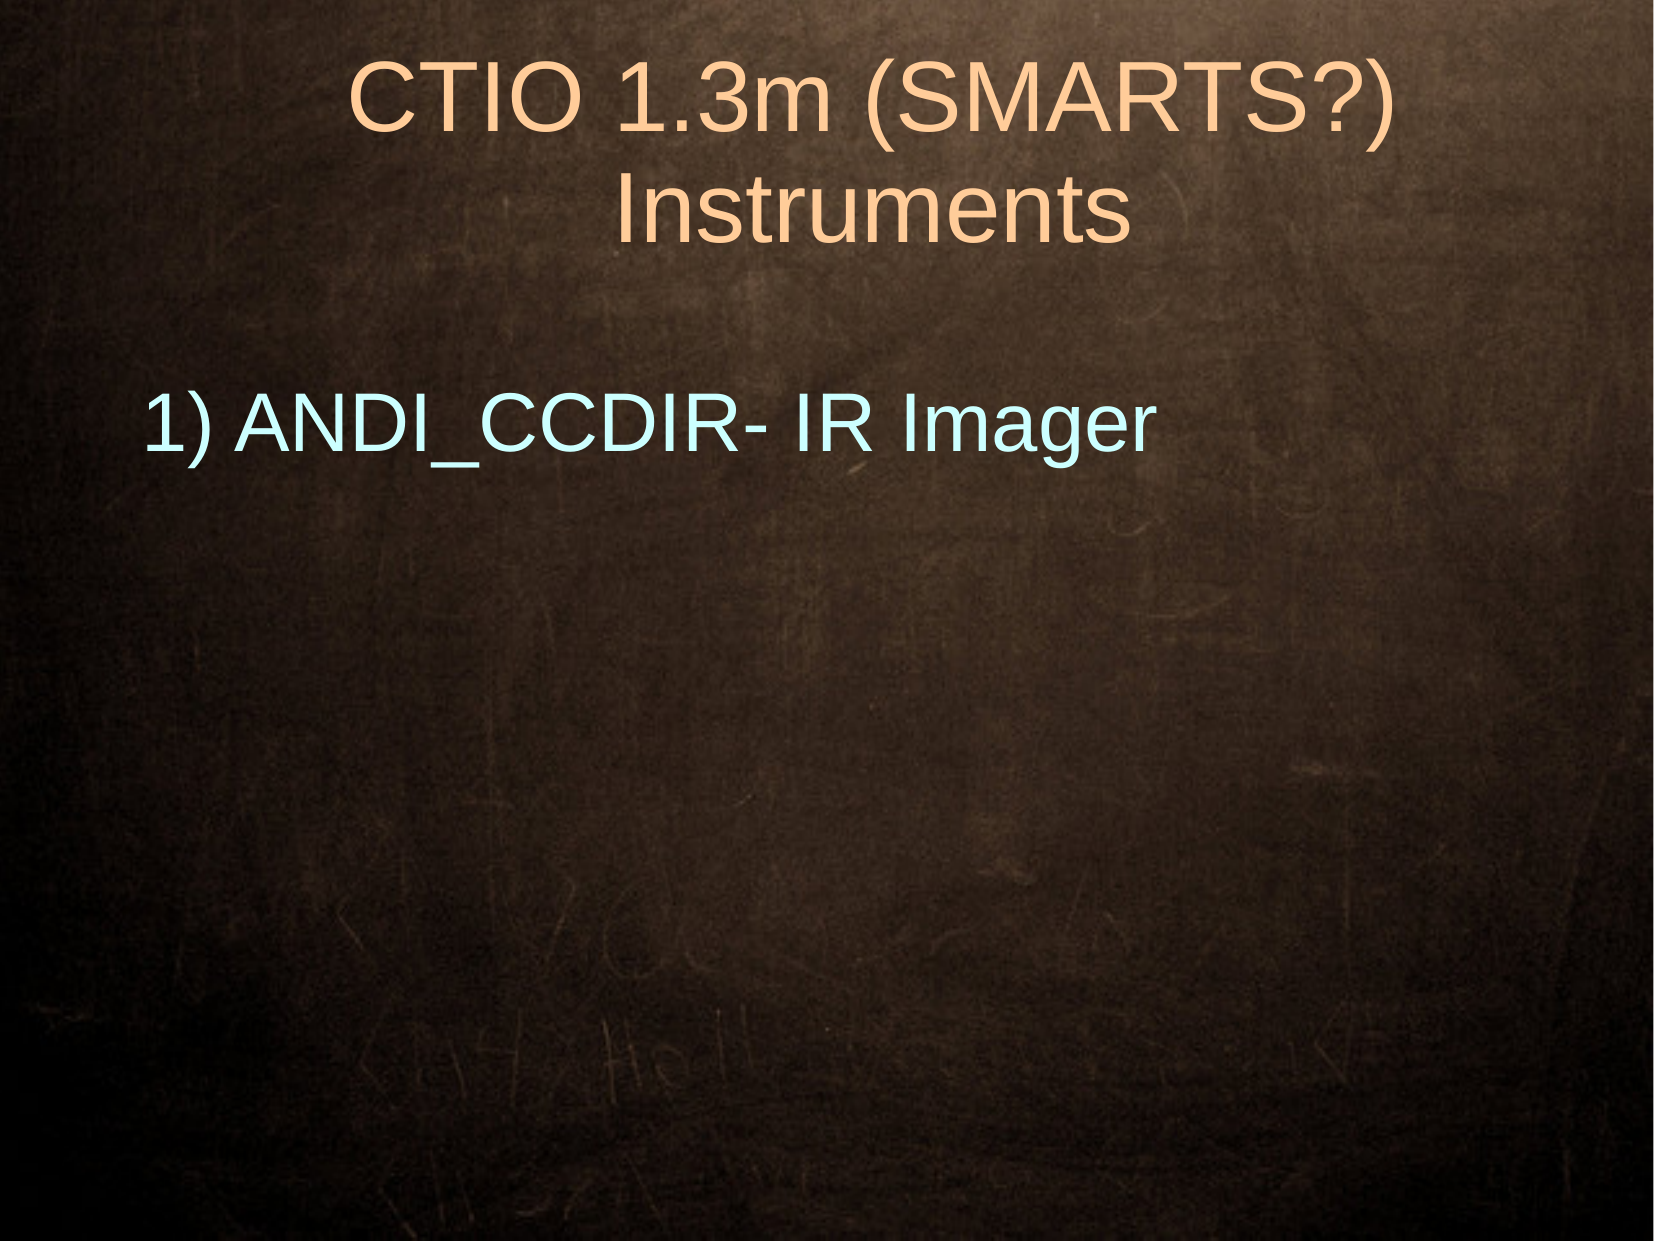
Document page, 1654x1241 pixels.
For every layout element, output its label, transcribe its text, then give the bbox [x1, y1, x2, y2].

picture [0, 0, 1654, 1241]
text_box CTIO 1.3m (SMARTS?) Instruments 1) ANDI_CCDIR- IR Imager [126, 33, 1621, 570]
